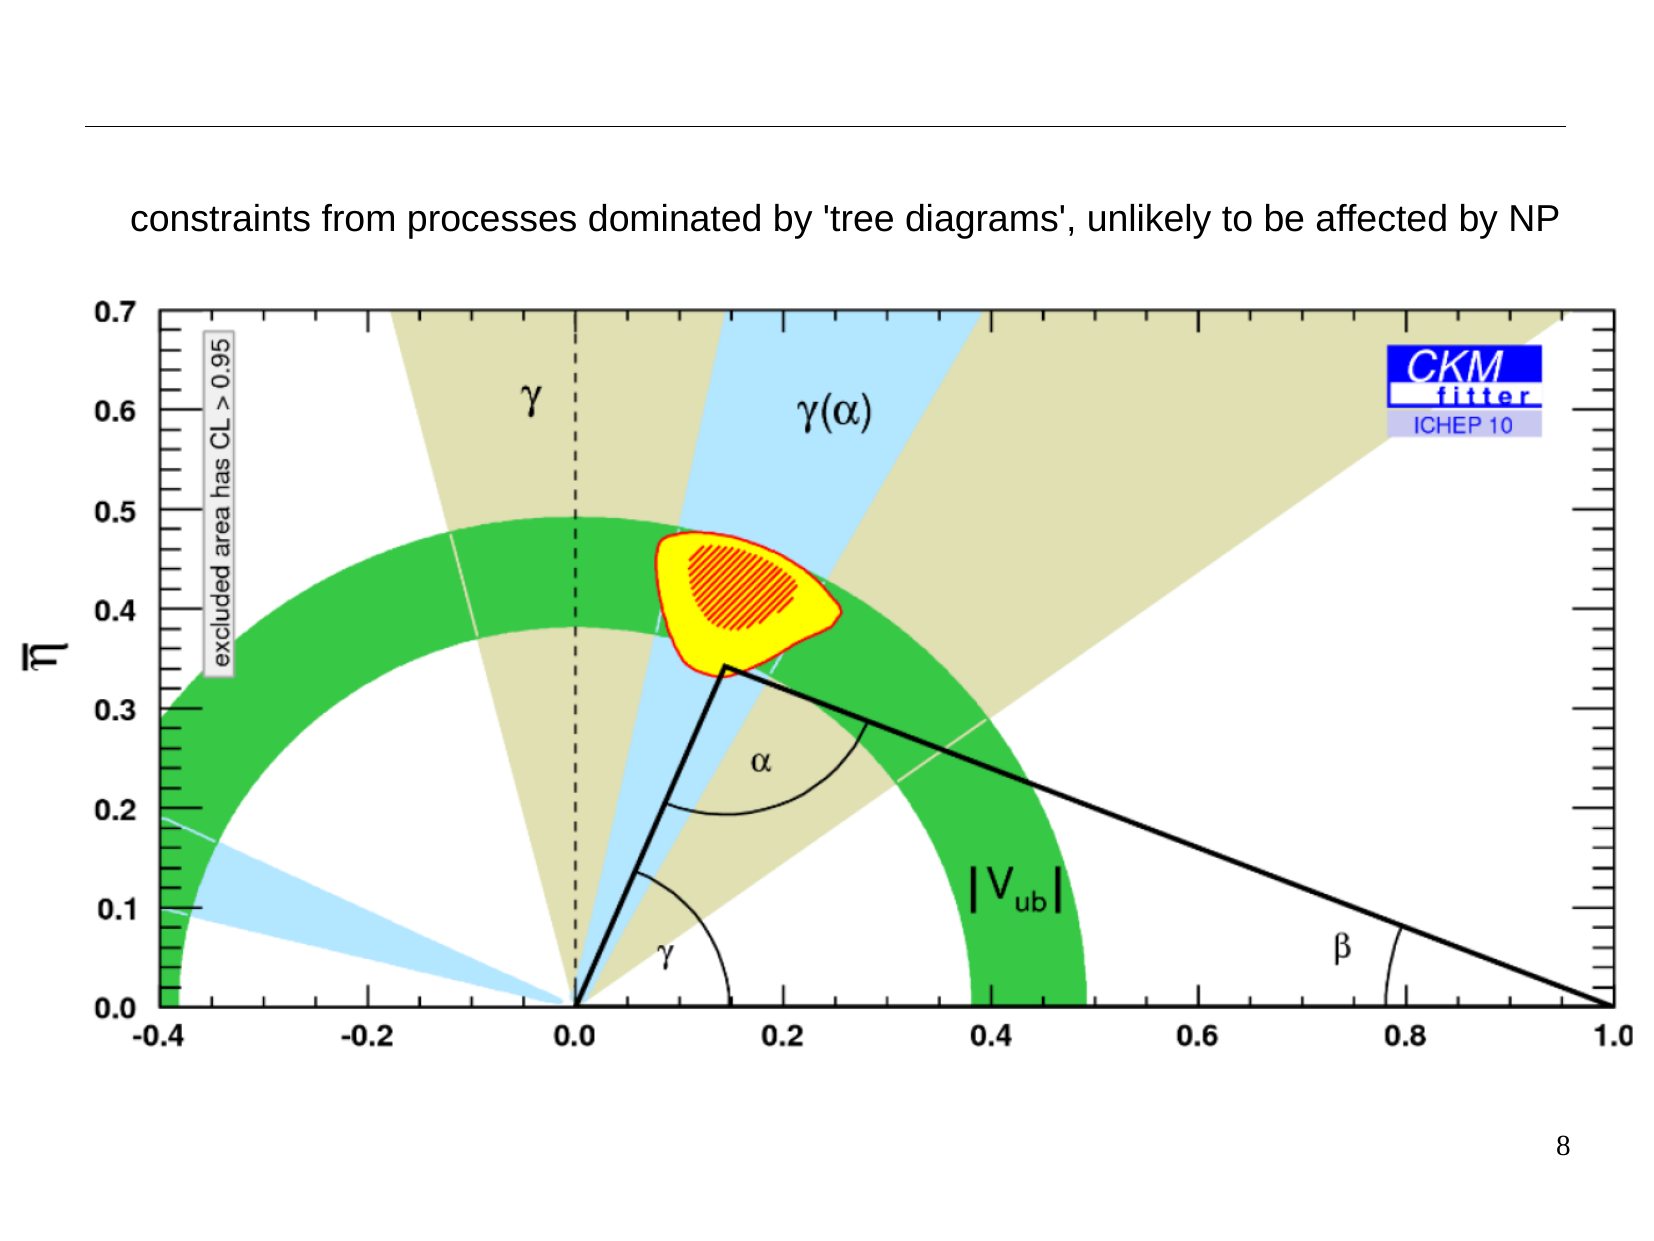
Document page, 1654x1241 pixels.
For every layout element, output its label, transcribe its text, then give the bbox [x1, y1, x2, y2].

text_box constraints from processes dominated by 'tree diagrams', unlikely to be affected by NP [115, 189, 1588, 247]
picture [0, 287, 1654, 1059]
